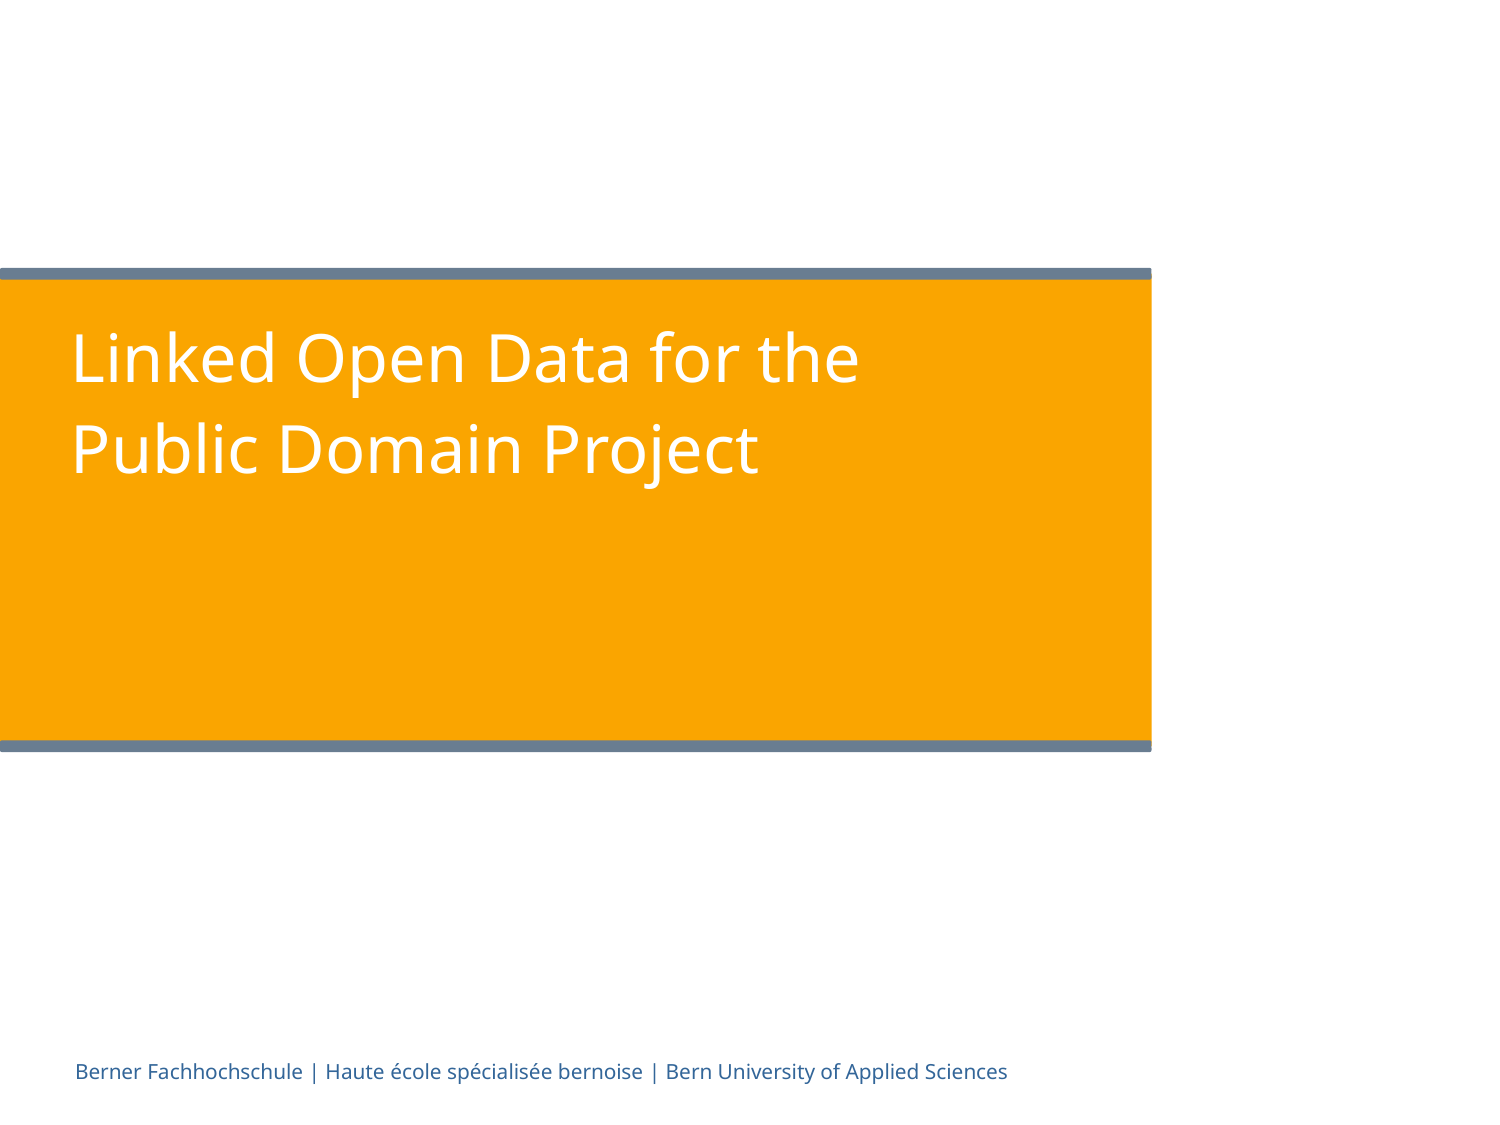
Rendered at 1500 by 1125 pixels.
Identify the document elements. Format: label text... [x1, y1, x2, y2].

title Linked Open Data for the Public Domain Project [70, 299, 1152, 505]
